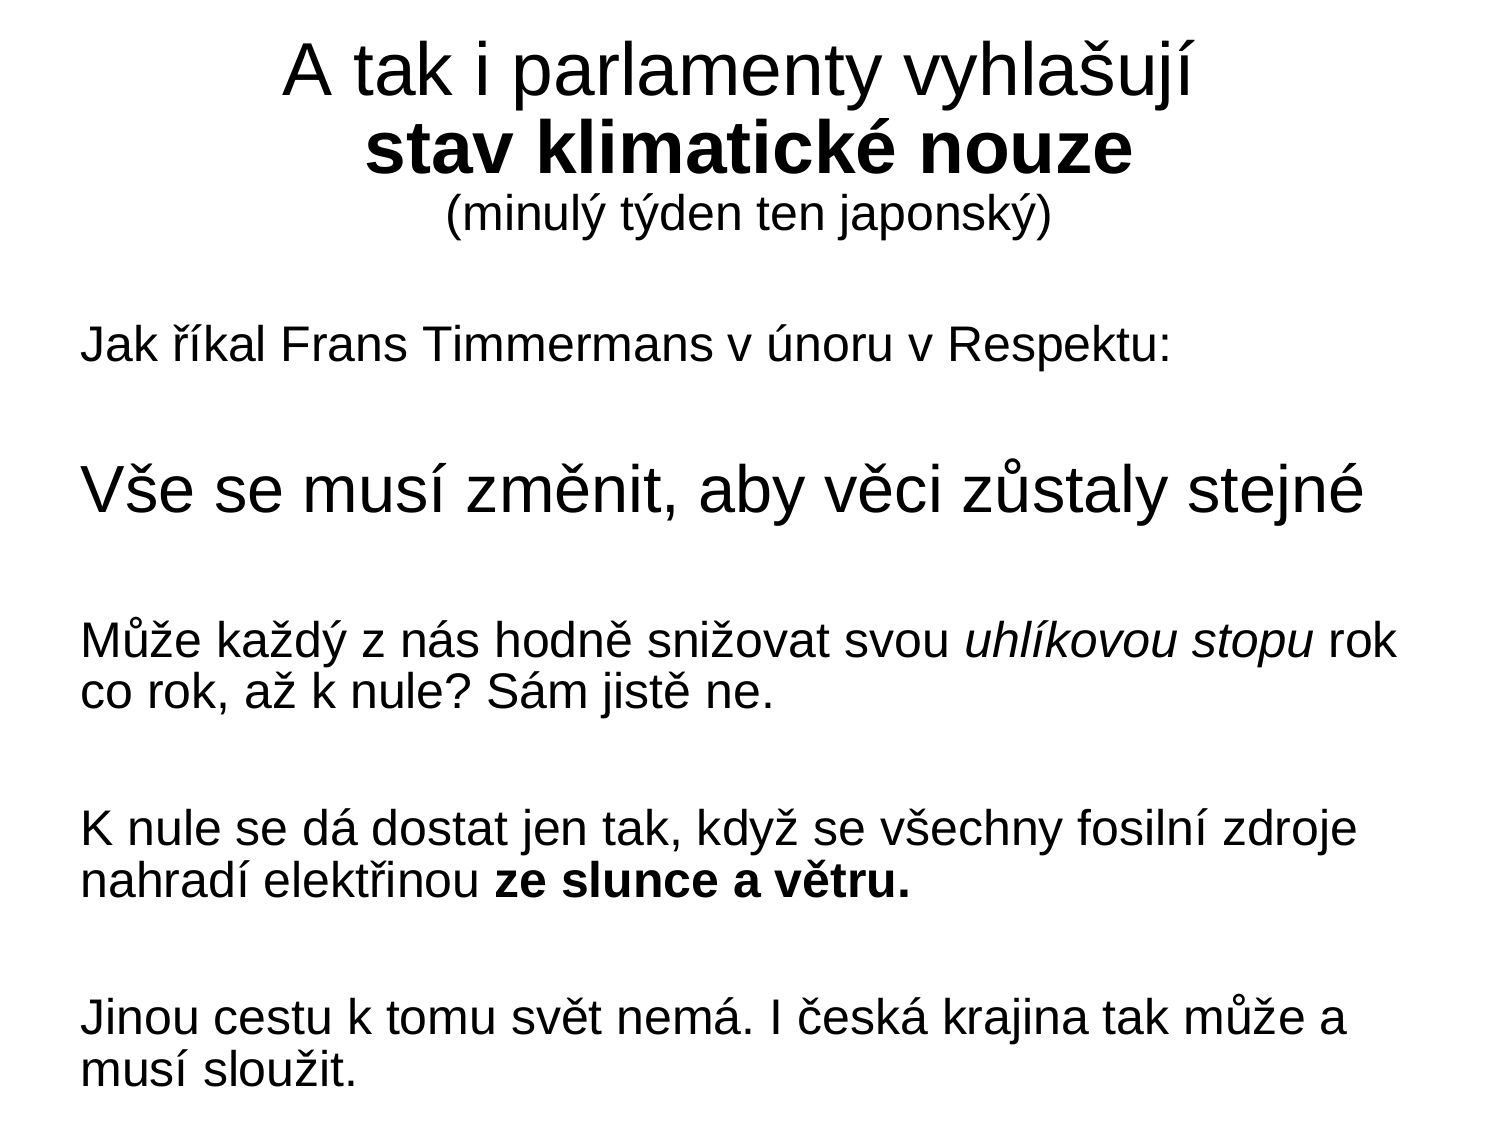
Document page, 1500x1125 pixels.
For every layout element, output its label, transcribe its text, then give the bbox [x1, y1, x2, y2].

title A tak i parlamenty vyhlašují stav klimatické nouze (minulý týden ten japonský) [75, 0, 1425, 296]
list Jak říkal Frans Timmermans v únoru v Respektu: Vše se musí změnit, aby věci zůstaly stejné Může každý z nás hodně snižovat svou uhlíkovou stopu rok co rok, až k nule? Sám jistě ne. K nule se dá dostat jen tak, když se všechny fosilní zdroje nahradí elektřinou ze slunce a větru. Jinou cestu k tomu svět nemá. I česká krajina tak může a musí sloužit. [80, 320, 1431, 1125]
